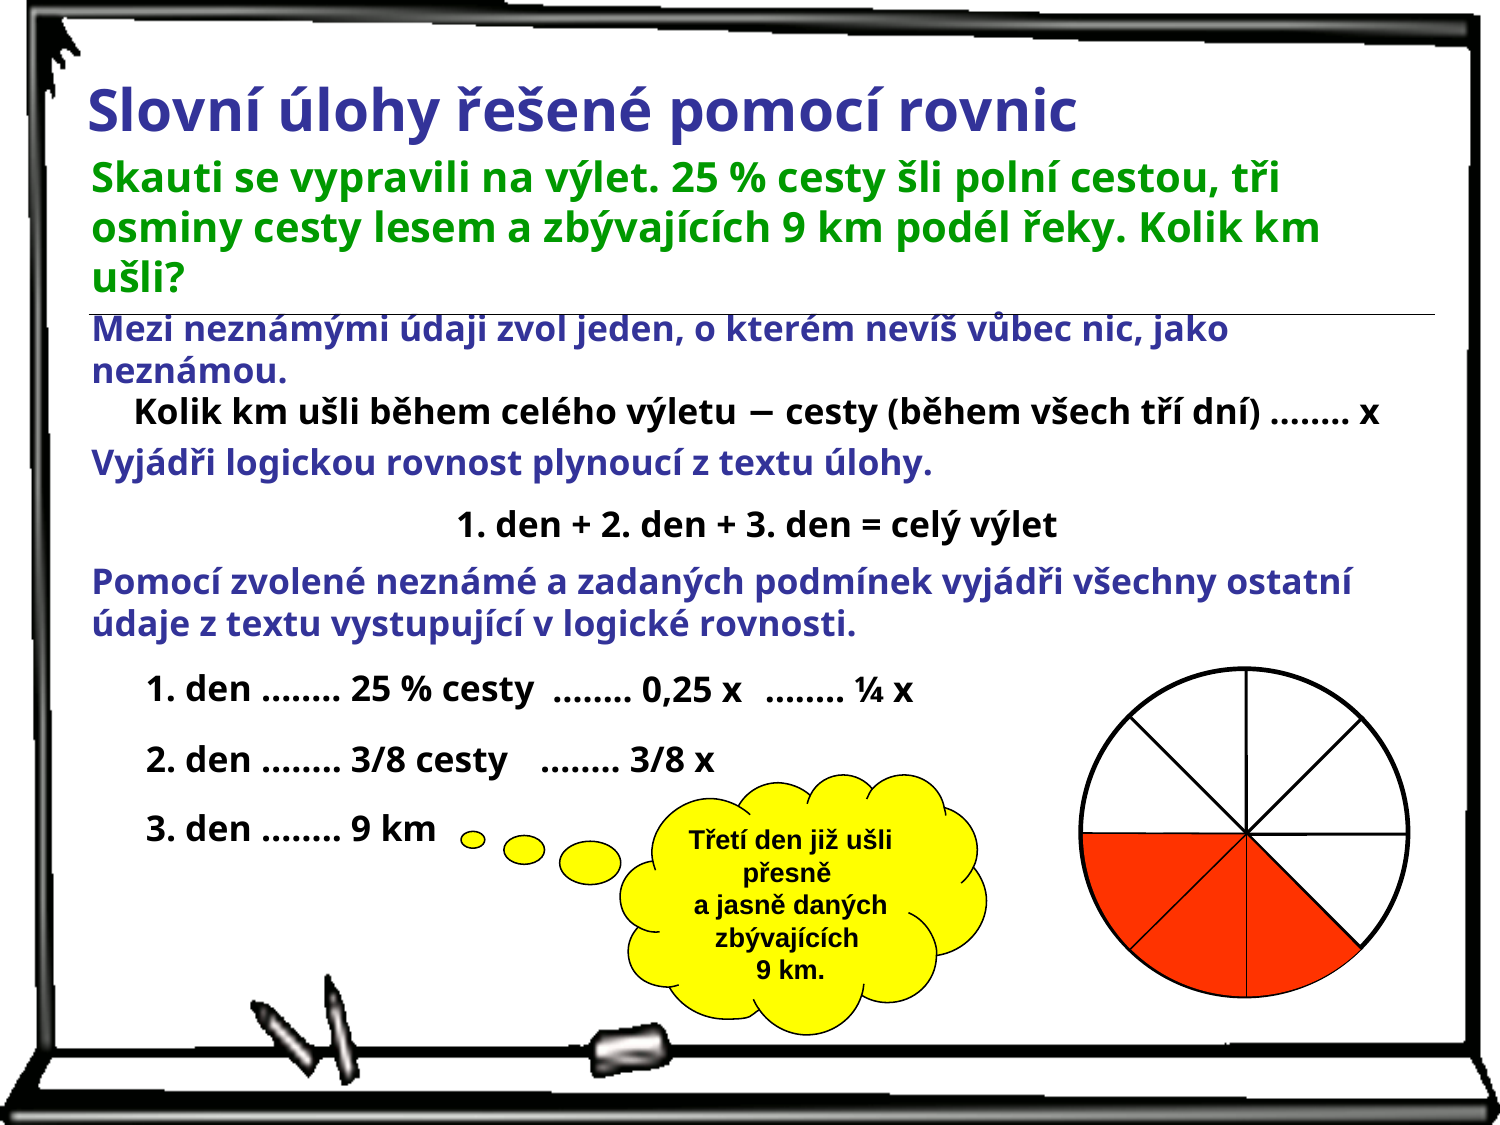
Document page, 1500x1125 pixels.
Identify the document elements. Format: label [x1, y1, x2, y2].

text_box [76, 385, 1438, 487]
text_box [298, 172, 306, 185]
text_box [1018, 326, 1025, 337]
text_box [76, 498, 1438, 549]
text_box [130, 659, 1244, 832]
text_box [435, 621, 442, 627]
text_box [76, 576, 1438, 627]
text_box [807, 173, 816, 178]
text_box [1247, 836, 1361, 997]
text_box [914, 323, 922, 334]
text_box [177, 579, 185, 590]
text_box [1190, 172, 1199, 187]
text_box [541, 326, 549, 337]
text_box [963, 174, 972, 187]
text_box [76, 172, 1431, 280]
text_box [968, 576, 976, 587]
text_box [995, 323, 1002, 337]
text_box [205, 368, 212, 374]
text_box [253, 576, 261, 587]
text_box [429, 326, 437, 337]
text_box [520, 323, 528, 334]
text_box [918, 576, 924, 583]
text_box [988, 174, 998, 187]
text_box [322, 172, 330, 183]
text_box [783, 579, 791, 590]
text_box [121, 621, 129, 627]
text_box [104, 323, 111, 335]
text_box [72, 54, 1341, 162]
text_box [130, 729, 987, 1035]
text_box [1233, 579, 1241, 590]
text_box [148, 181, 156, 188]
text_box [123, 172, 129, 179]
text_box [130, 798, 621, 885]
picture [0, 0, 1500, 1125]
text_box [580, 621, 588, 627]
text_box [577, 172, 585, 183]
text_box [615, 326, 623, 337]
text_box [417, 172, 425, 185]
text_box [174, 172, 183, 187]
text_box [553, 172, 561, 185]
text_box [870, 172, 878, 183]
text_box [120, 579, 128, 590]
text_box [1163, 174, 1173, 187]
text_box [391, 181, 399, 188]
text_box [517, 181, 525, 188]
text_box [99, 368, 106, 374]
text_box [275, 579, 283, 590]
text_box [1252, 720, 1409, 946]
text_box [805, 579, 813, 590]
text_box [1248, 668, 1360, 828]
text_box [1202, 576, 1210, 587]
text_box [973, 323, 981, 334]
text_box [622, 579, 630, 590]
text_box [602, 621, 610, 627]
text_box [613, 173, 622, 178]
text_box [160, 368, 167, 374]
text_box [947, 576, 955, 587]
text_box [263, 173, 272, 178]
text_box [239, 368, 247, 374]
text_box [347, 174, 356, 187]
text_box [330, 323, 338, 334]
text_box [1079, 576, 1087, 587]
text_box [1021, 579, 1029, 590]
text_box [765, 621, 772, 627]
text_box [762, 579, 769, 590]
text_box [1193, 323, 1199, 330]
text_box [217, 368, 224, 374]
text_box [689, 576, 697, 587]
text_box [76, 323, 1438, 374]
text_box [407, 323, 414, 337]
text_box [1214, 326, 1222, 337]
text_box [787, 621, 795, 627]
text_box [733, 323, 739, 330]
text_box [1099, 173, 1108, 178]
text_box [722, 621, 730, 627]
text_box [1080, 834, 1246, 997]
text_box [701, 326, 709, 337]
